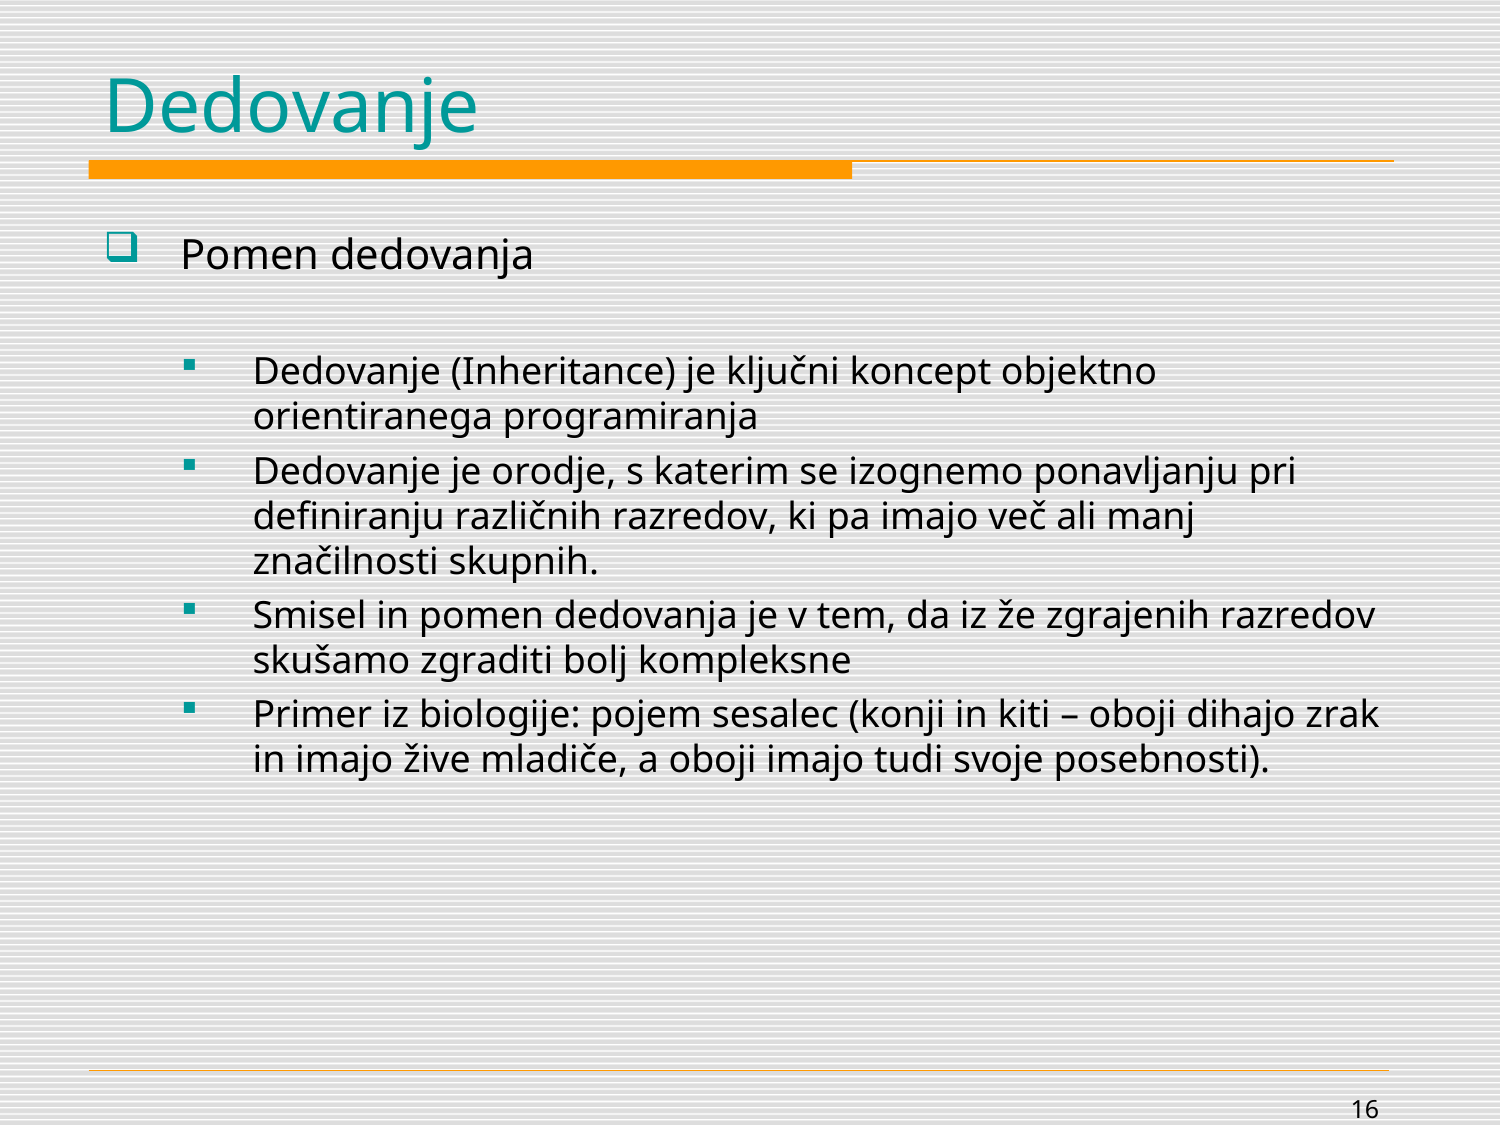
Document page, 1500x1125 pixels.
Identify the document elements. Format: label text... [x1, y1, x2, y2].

picture [0, 0, 1500, 1125]
text_box <number> [1068, 1085, 1394, 1125]
title Dedovanje [88, 42, 1401, 155]
list Pomen dedovanja Dedovanje (Inheritance) je ključni koncept objektno orientiranega programiranja Dedovanje je orodje, s katerim se izognemo ponavljanju pri definiranju različnih razredov, ki pa imajo več ali manj značilnosti skupnih. Smisel in pomen dedovanja je v tem, da iz že zgrajenih razredov skušamo zgraditi bolj kompleksne Primer iz biologije: pojem sesalec (konji in kiti – oboji dihajo zrak in imajo žive mladiče, a oboji imajo tudi svoje posebnosti). [88, 220, 1401, 1059]
